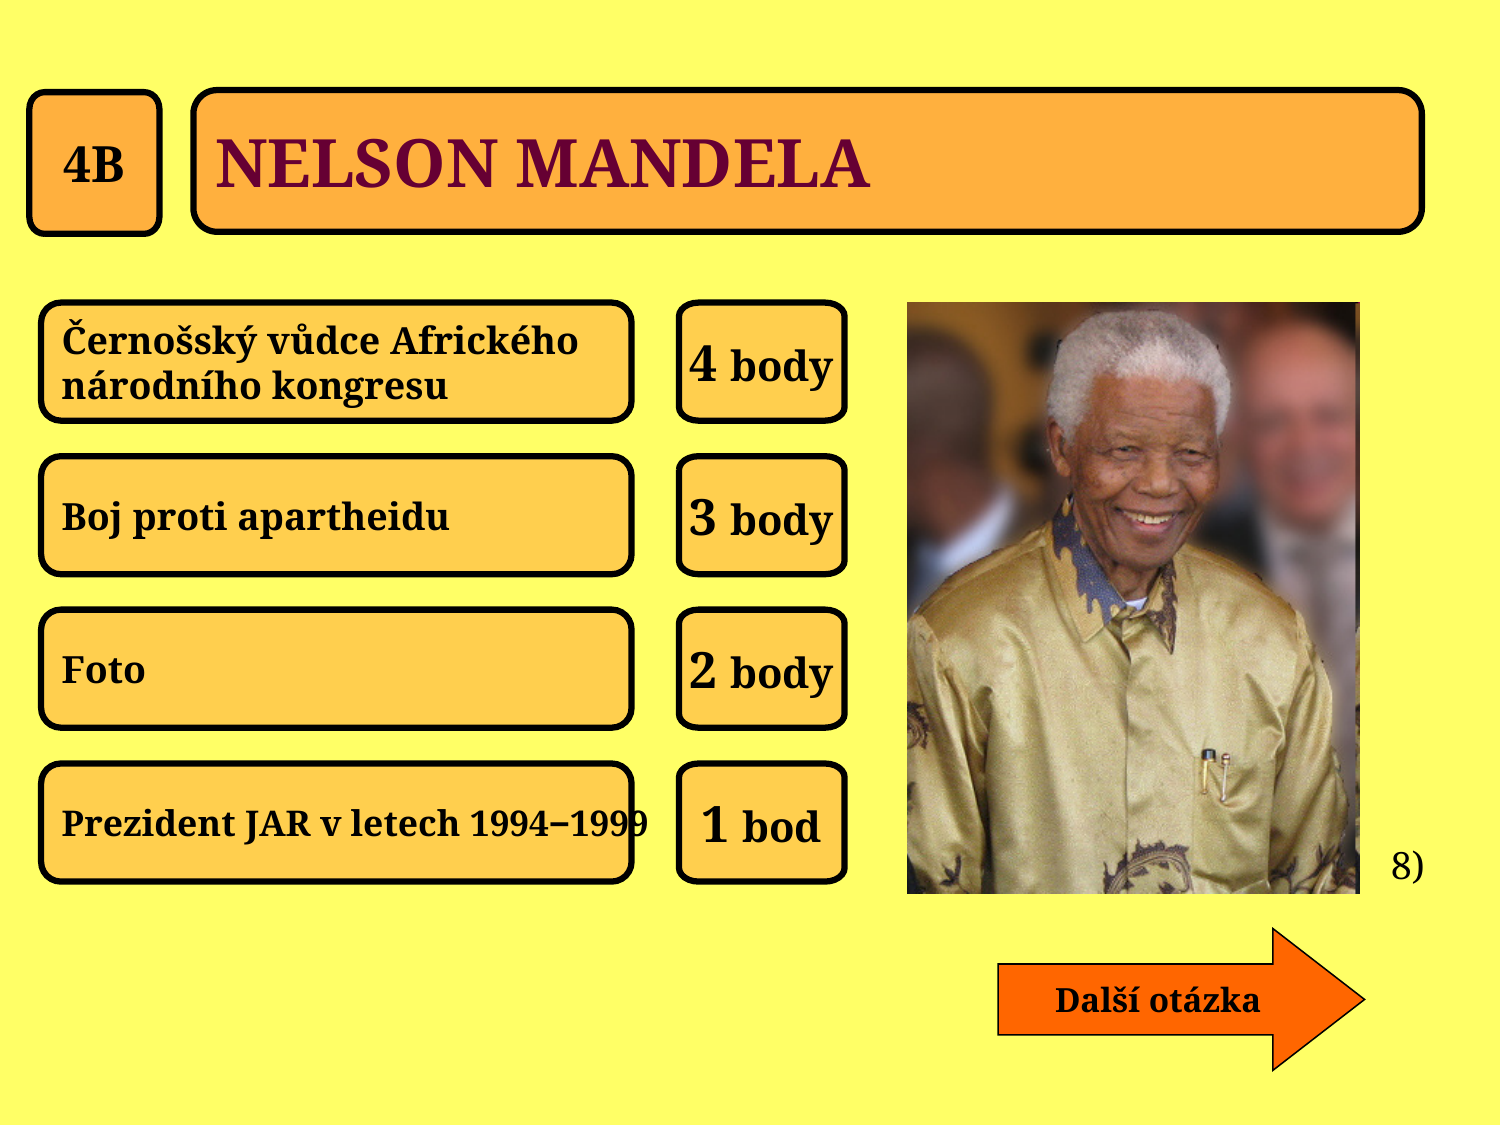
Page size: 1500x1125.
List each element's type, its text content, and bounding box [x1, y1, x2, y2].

text_box NELSON MANDELA [193, 90, 1422, 232]
text_box Prezident JAR v letech 1994−1999 [41, 763, 632, 882]
text_box Černošský vůdce Afrického národního kongresu [41, 302, 632, 421]
text_box 4 body [27, 89, 162, 236]
text_box 4 body [678, 302, 845, 421]
text_box Boj proti apartheidu [41, 456, 632, 575]
text_box 4 body [38, 300, 634, 423]
text_box 4 body [38, 761, 634, 884]
text_box 3 body [678, 456, 845, 575]
text_box 4 body [191, 87, 1425, 234]
picture [907, 302, 1360, 894]
text_box 4 body [38, 454, 634, 577]
text_box Foto [41, 609, 632, 728]
text_box Další otázka [998, 928, 1365, 1071]
text_box 4 body [38, 607, 634, 730]
text_box 8) [1375, 834, 1447, 895]
text_box 1 bod [678, 763, 845, 882]
text_box 4B [29, 92, 160, 234]
text_box 2 body [678, 609, 845, 728]
